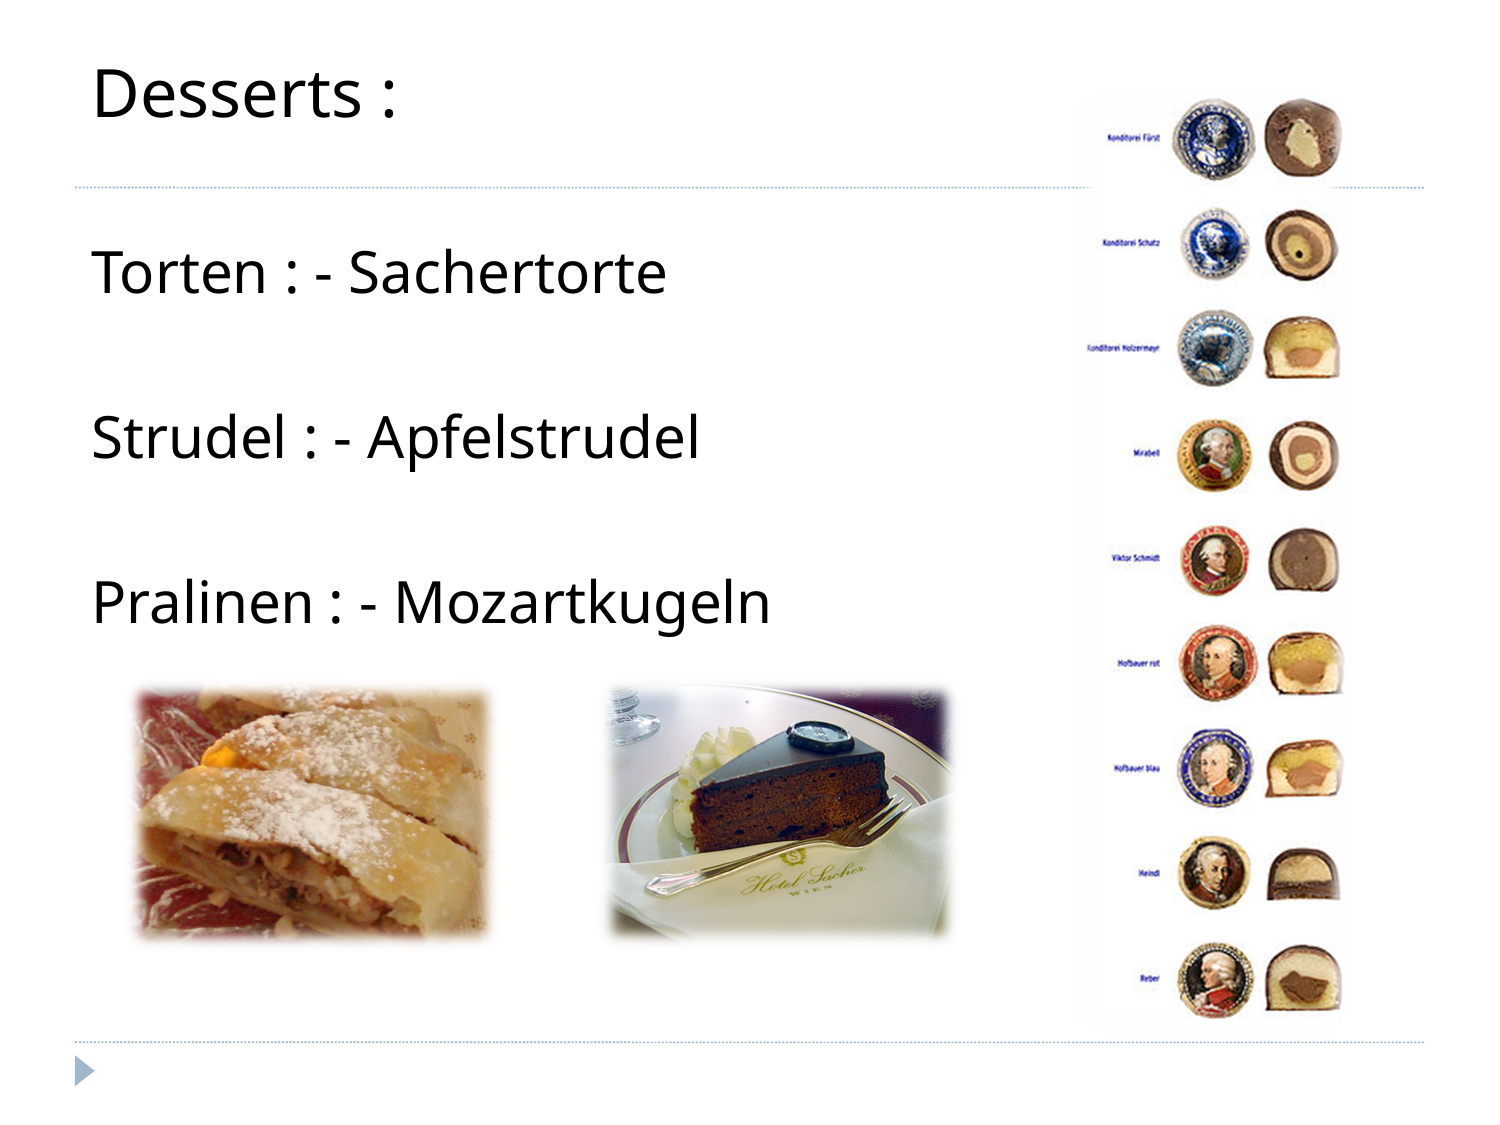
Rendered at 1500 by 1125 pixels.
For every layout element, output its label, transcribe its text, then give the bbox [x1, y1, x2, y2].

picture [1069, 83, 1354, 1042]
picture [595, 676, 963, 953]
text_box Desserts : Torten : - Sachertorte Strudel : - Apfelstrudel Pralinen : - Mozartkugeln [76, 42, 1425, 1010]
picture [122, 676, 504, 954]
